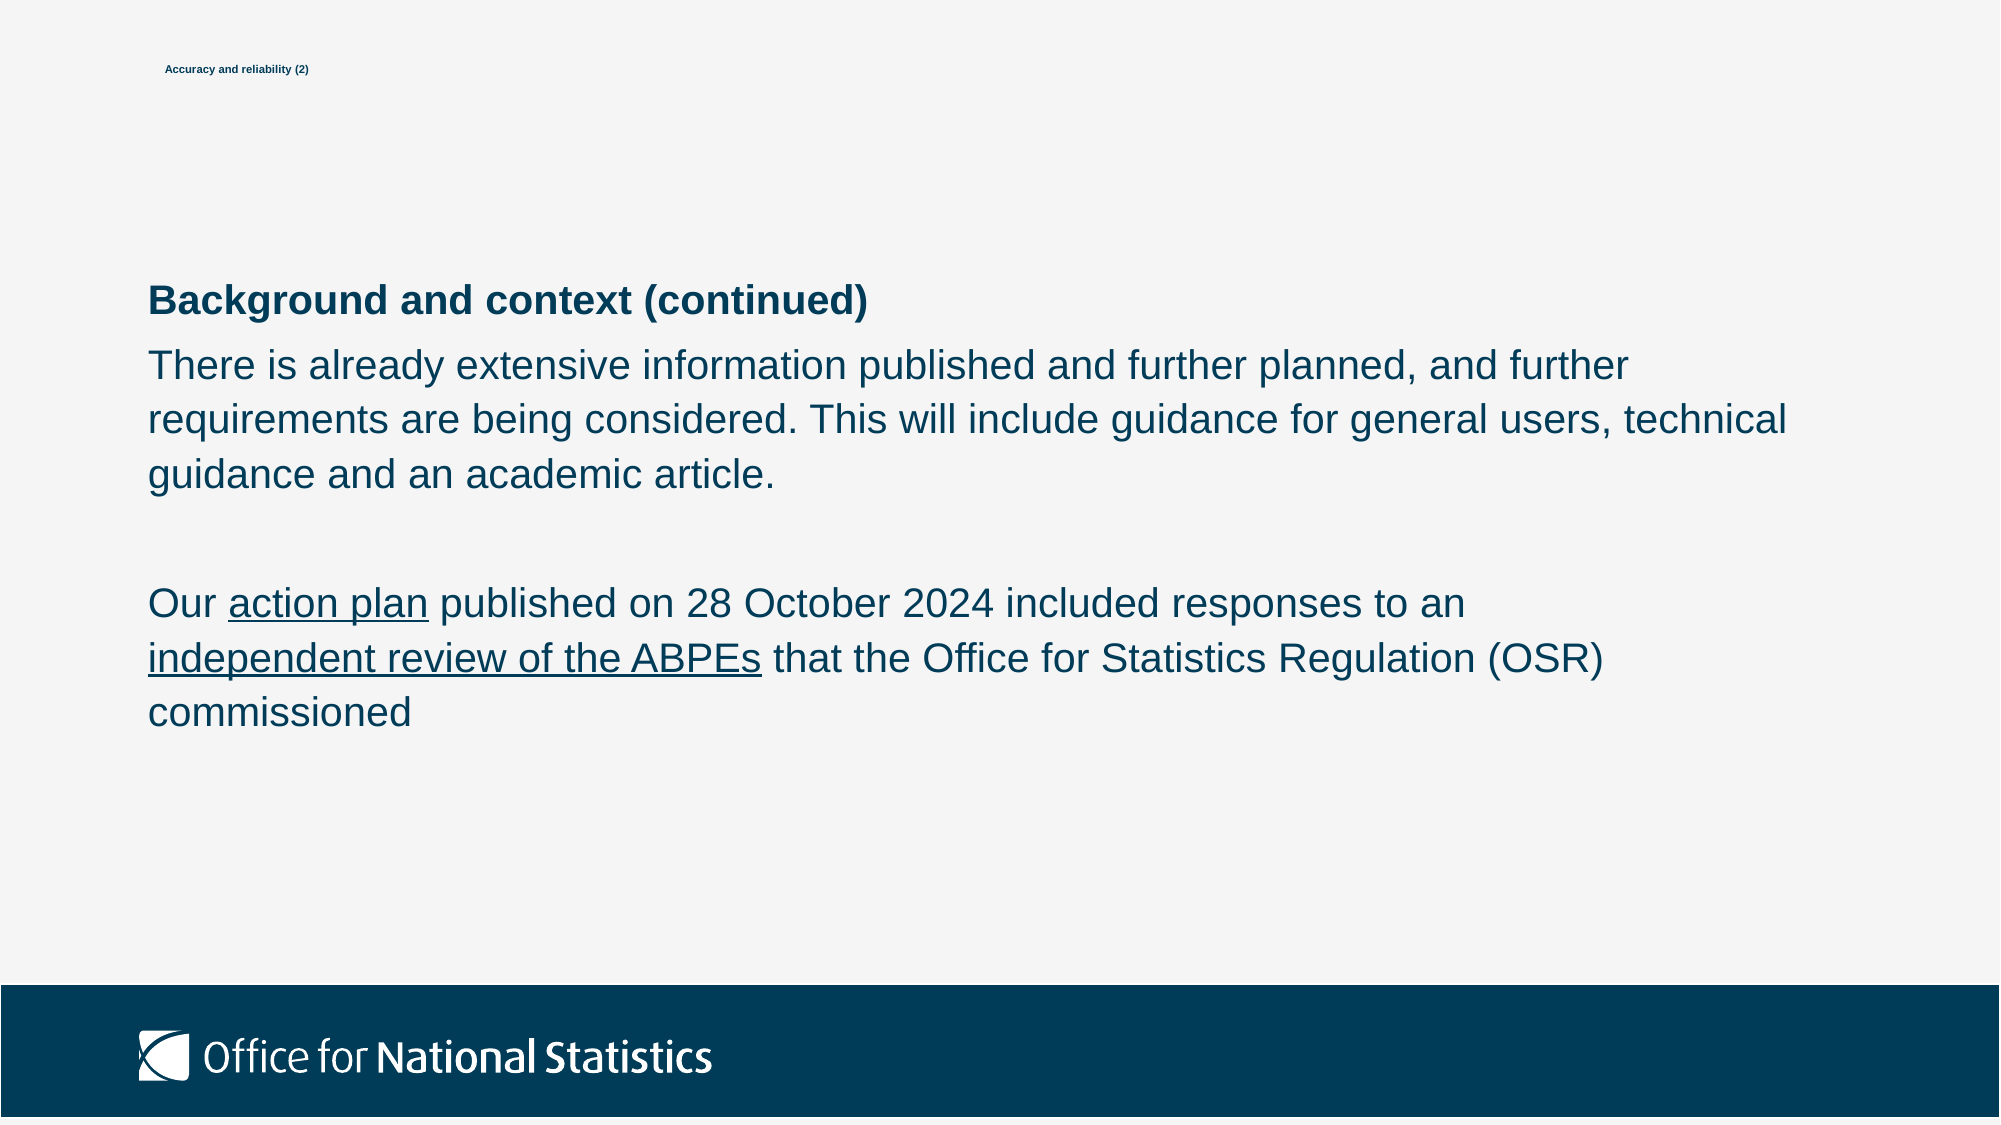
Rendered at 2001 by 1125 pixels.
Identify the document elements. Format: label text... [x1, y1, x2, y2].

title Accuracy and reliability (2) [164, 62, 1890, 150]
list Background and context (continued) There is already extensive information published and further planned, and further requirements are being considered. This will include guidance for general users, technical guidance and an academic article. Our action plan published on 28 October 2024 included responses to an independent review of the ABPEs that the Office for Statistics Regulation (OSR) commissioned [77, 253, 1803, 687]
